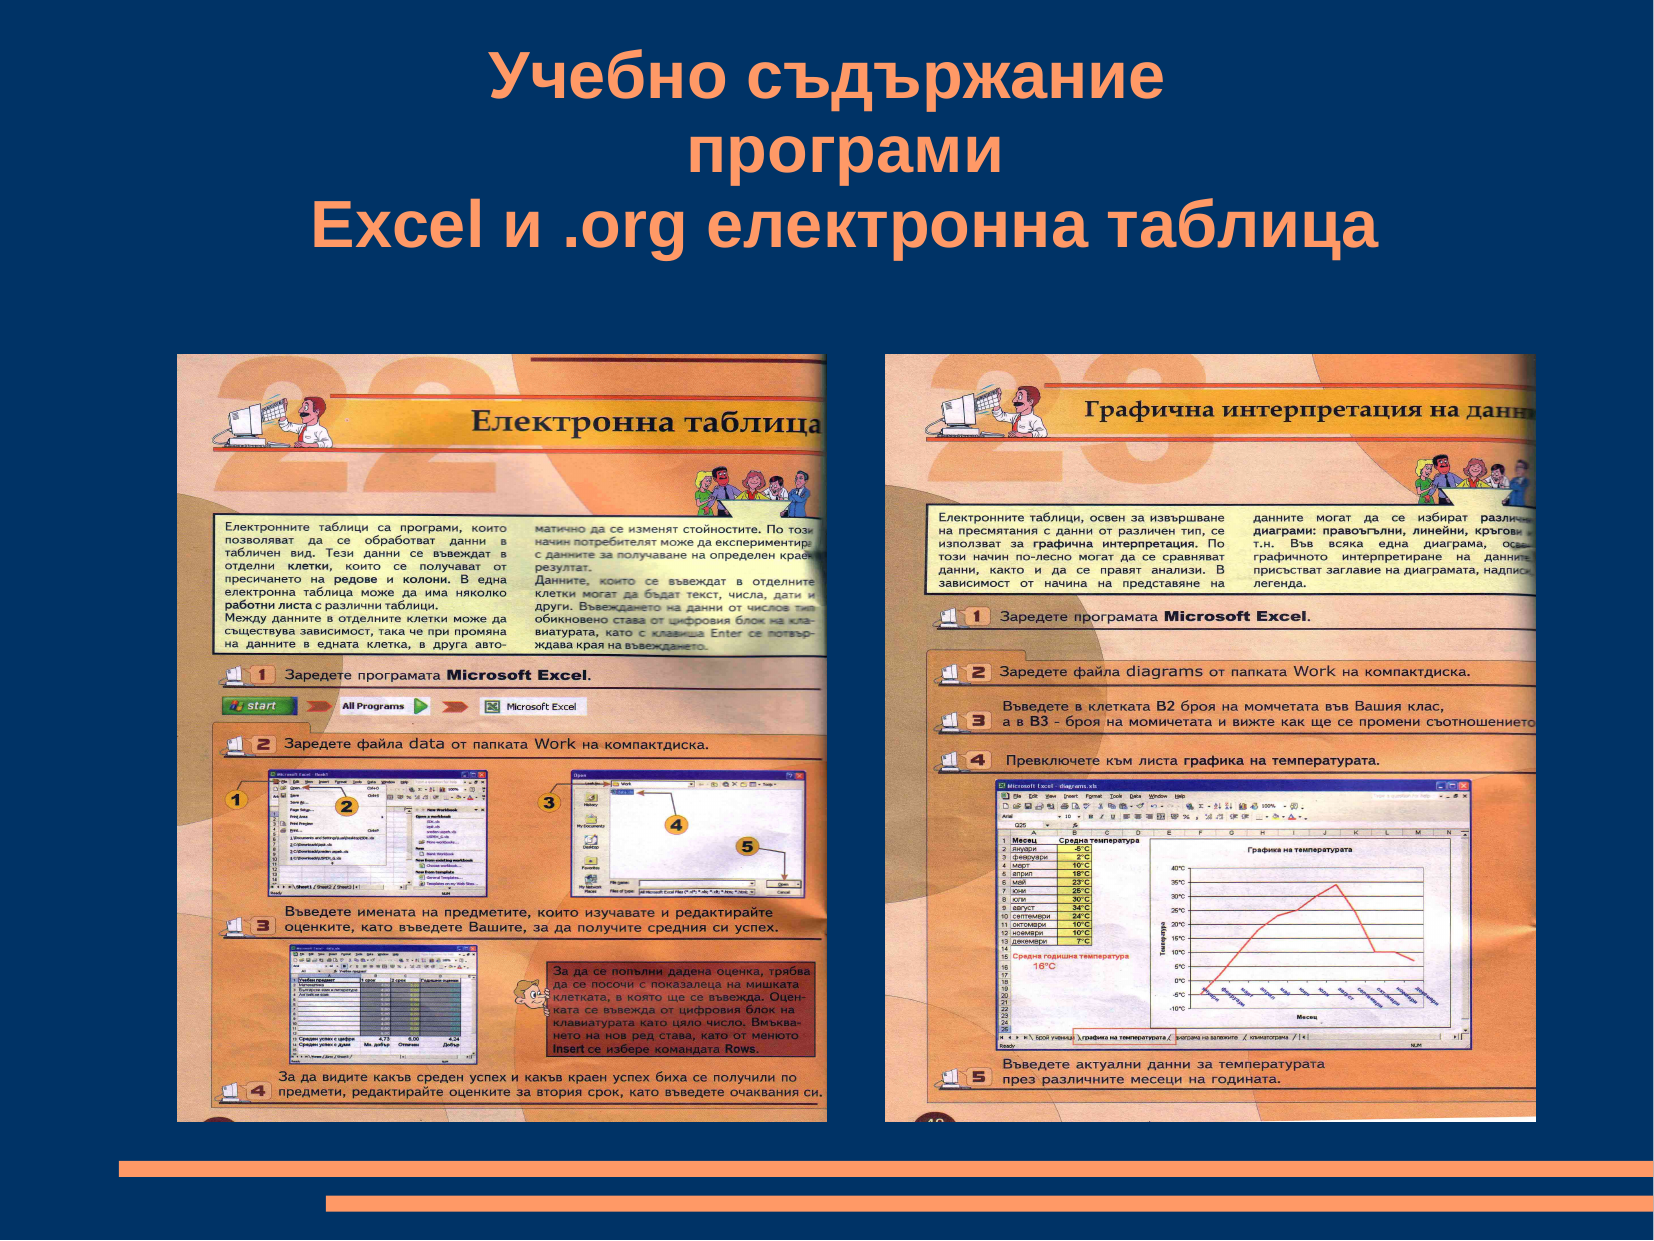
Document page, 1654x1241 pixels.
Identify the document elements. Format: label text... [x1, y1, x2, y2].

picture [177, 354, 827, 1123]
picture [885, 354, 1536, 1123]
title Учебно съдържание програми Excel и .org електронна таблица [121, 33, 1534, 267]
